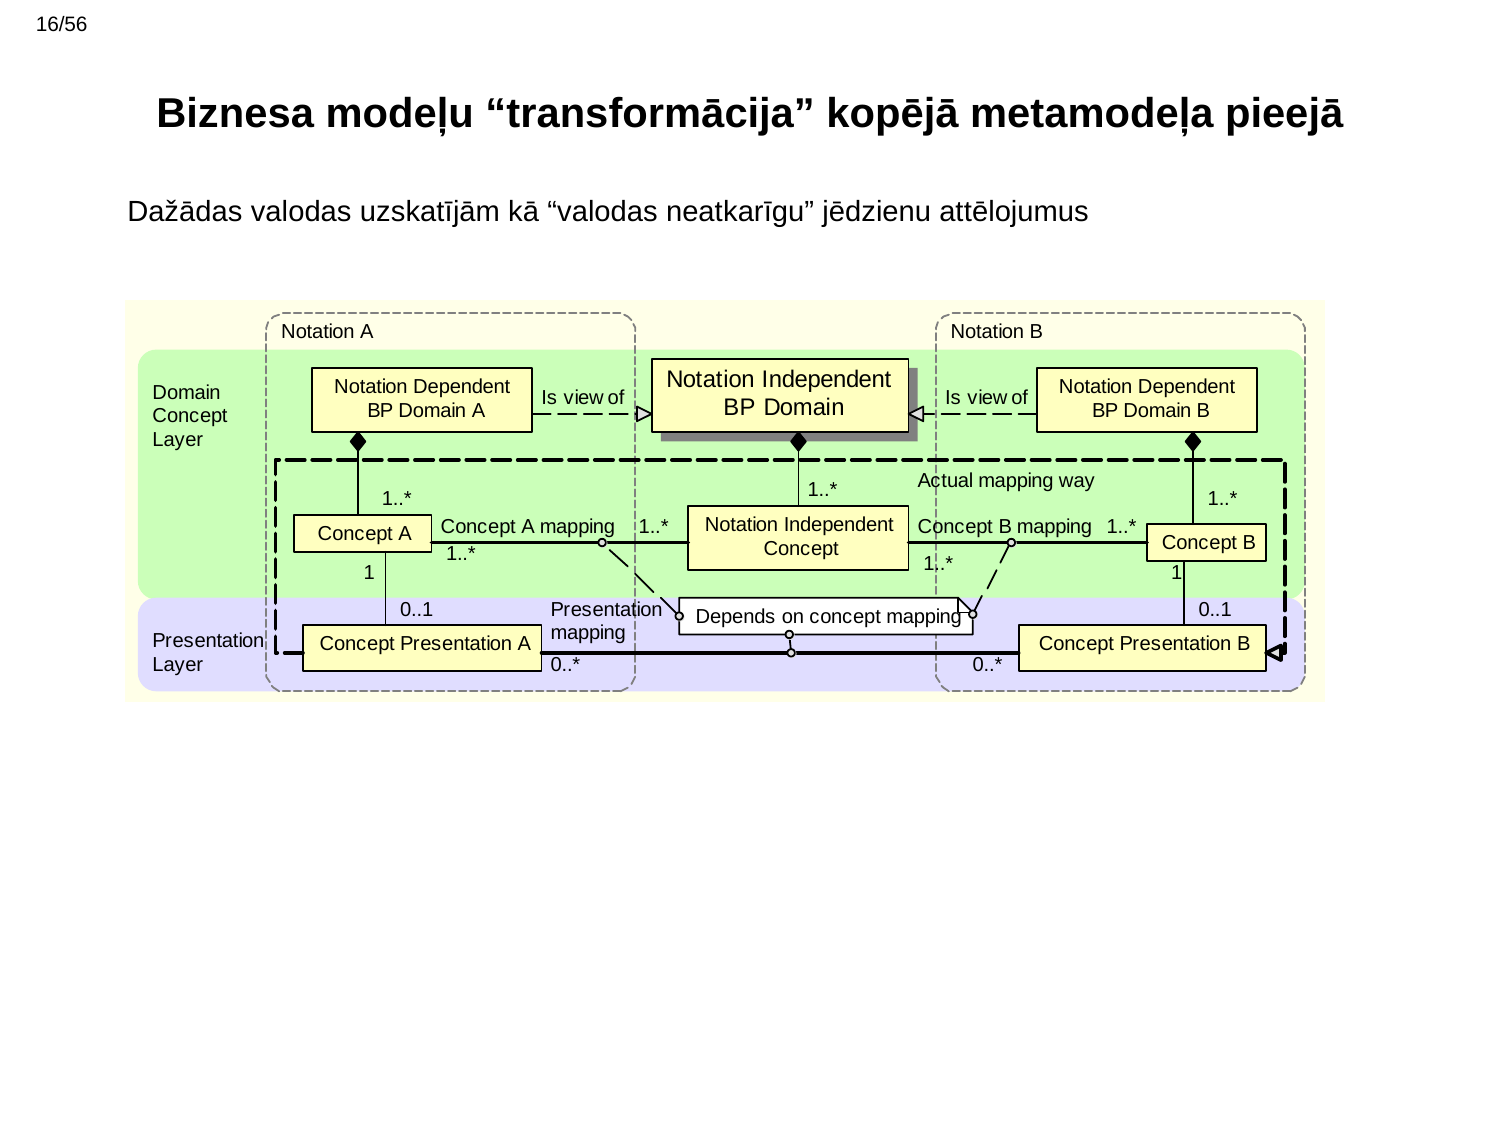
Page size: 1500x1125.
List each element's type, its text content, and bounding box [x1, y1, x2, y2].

list Dažādas valodas uzskatījām kā “valodas neatkarīgu” jēdzienu attēlojumus [112, 187, 1388, 238]
title Biznesa modeļu “transformācija” kopējā metamodeļa pieejā [112, 62, 1388, 163]
picture [125, 299, 1326, 703]
